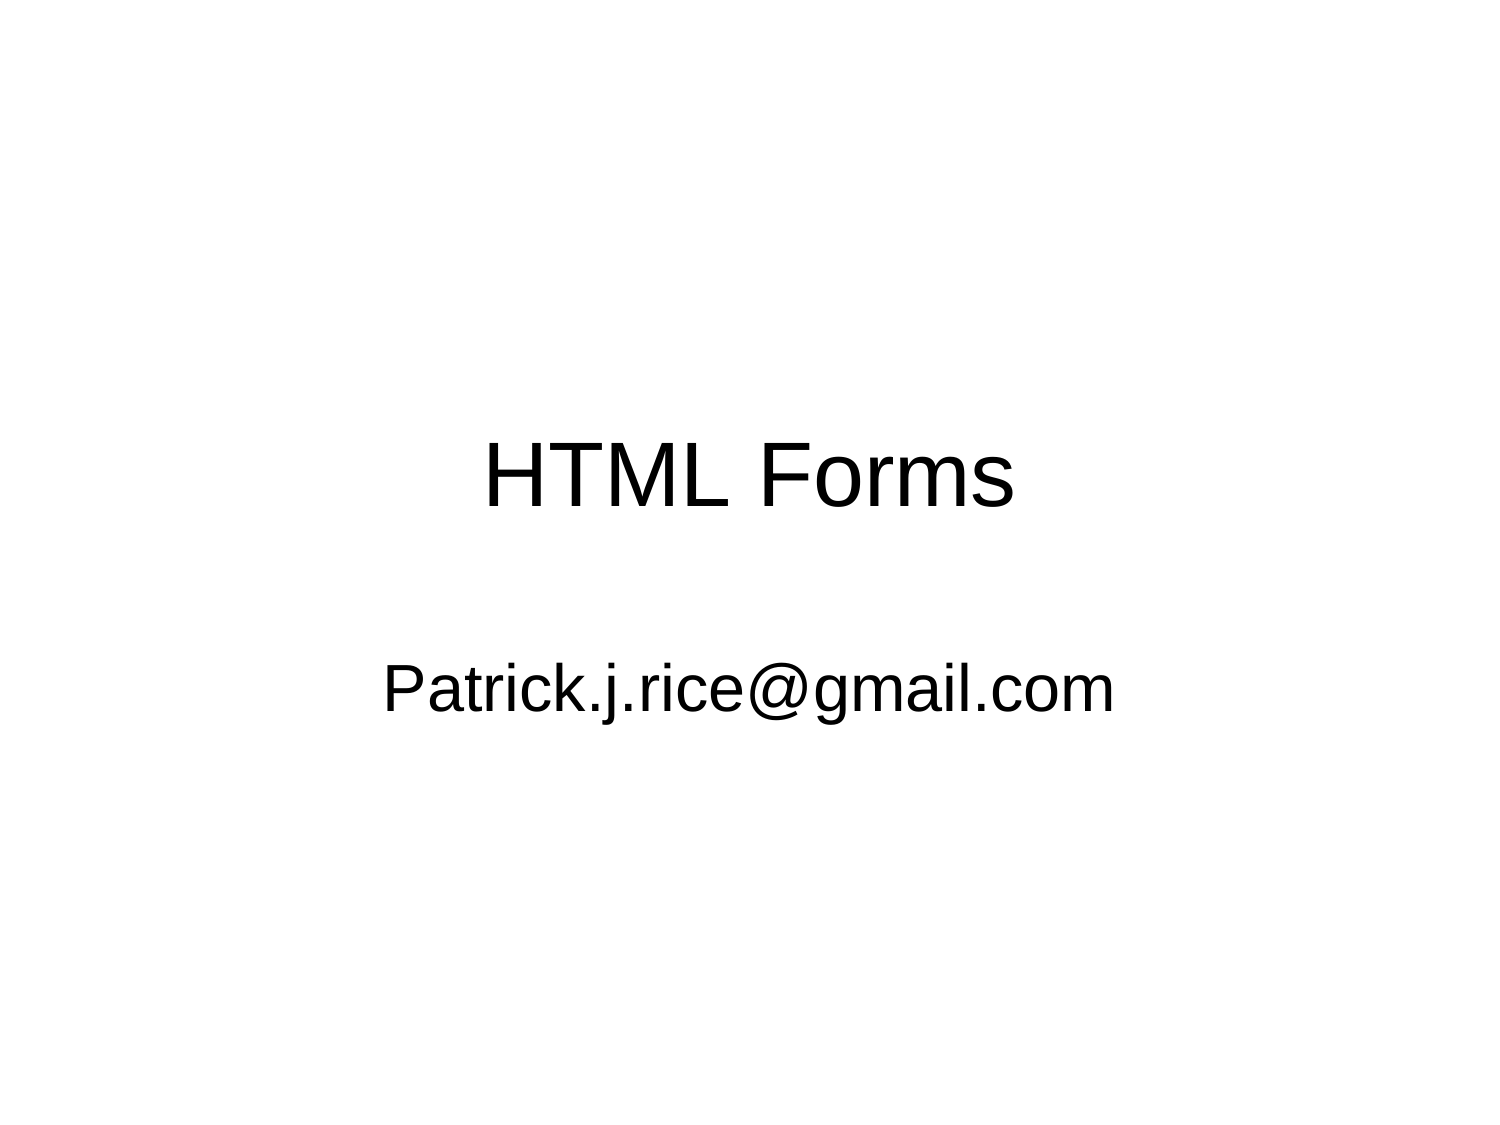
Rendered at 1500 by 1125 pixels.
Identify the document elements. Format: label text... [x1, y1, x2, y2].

subtitle Patrick.j.rice@gmail.com [225, 637, 1276, 926]
title HTML Forms [112, 349, 1388, 591]
